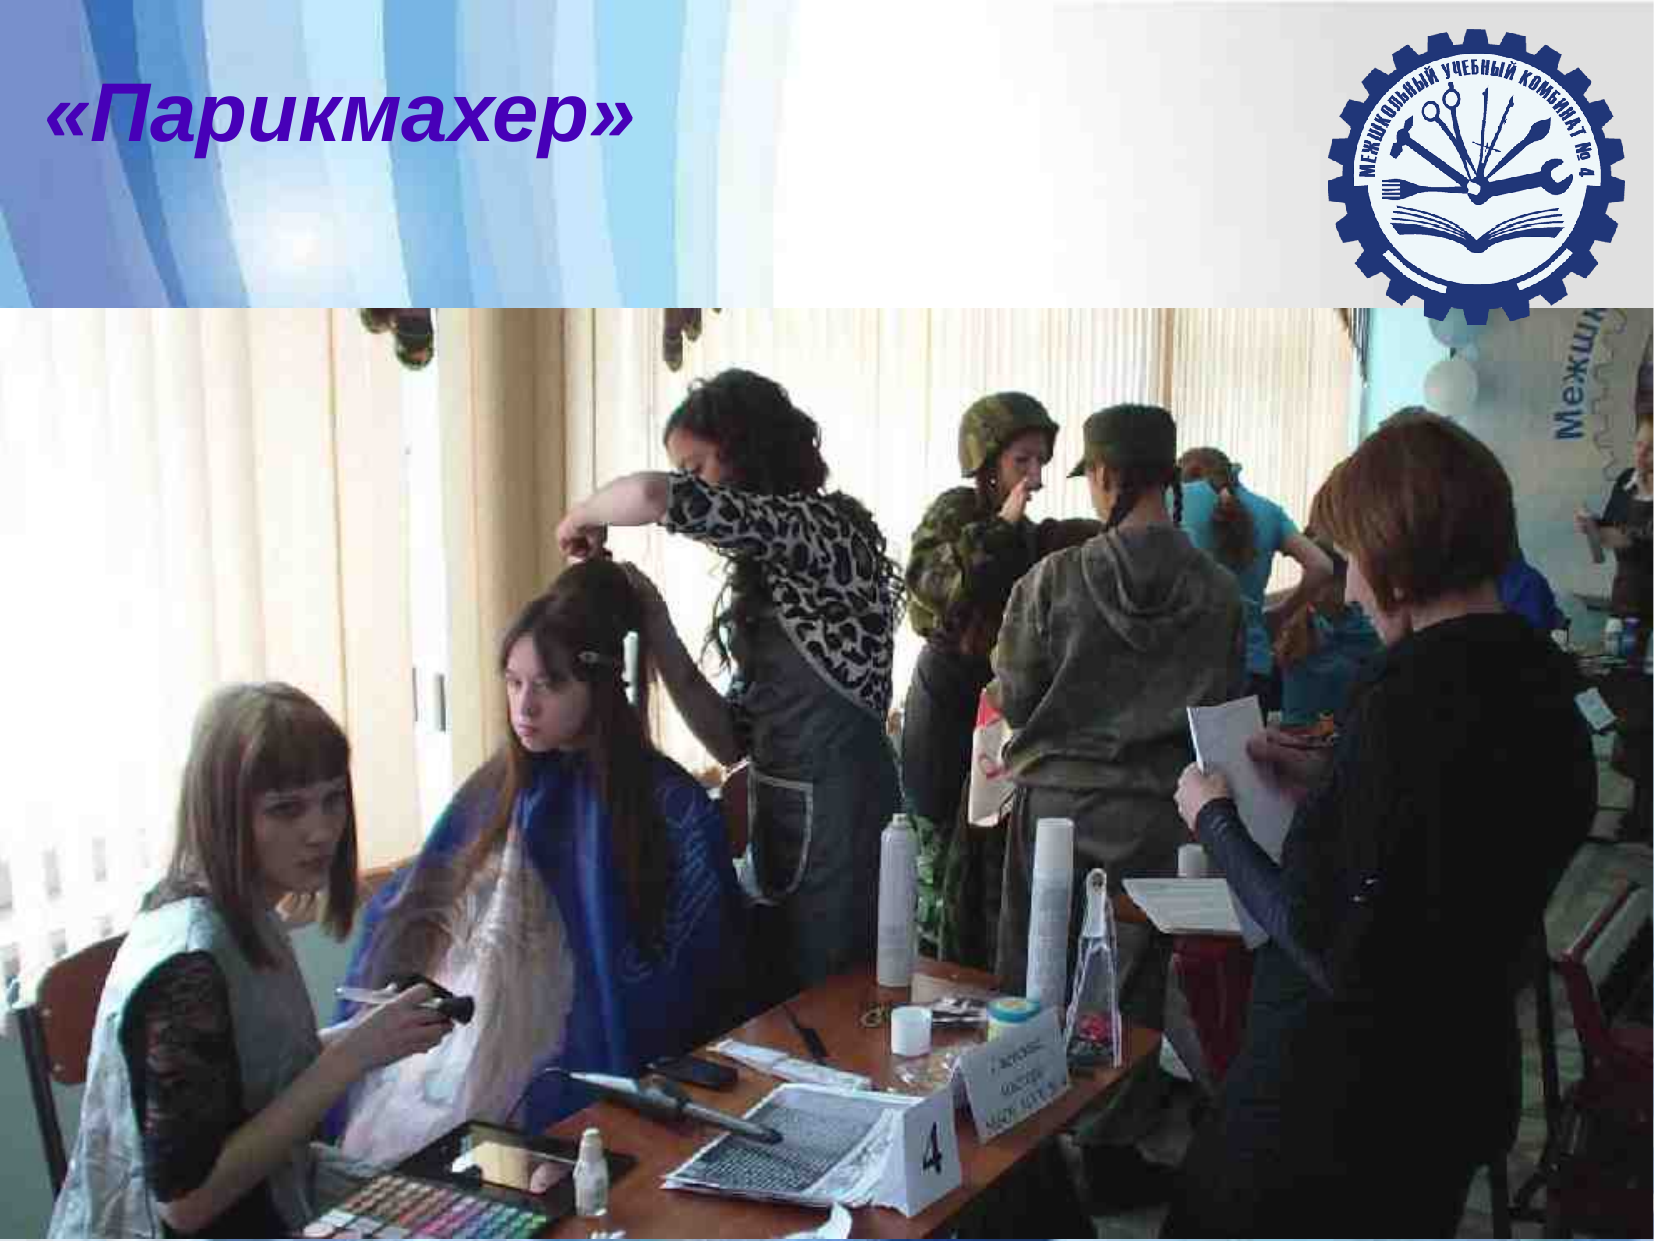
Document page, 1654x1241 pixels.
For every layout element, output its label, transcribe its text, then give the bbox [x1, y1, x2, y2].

text_box «Парикмахер» [29, 59, 1328, 167]
picture [0, 0, 1654, 1241]
